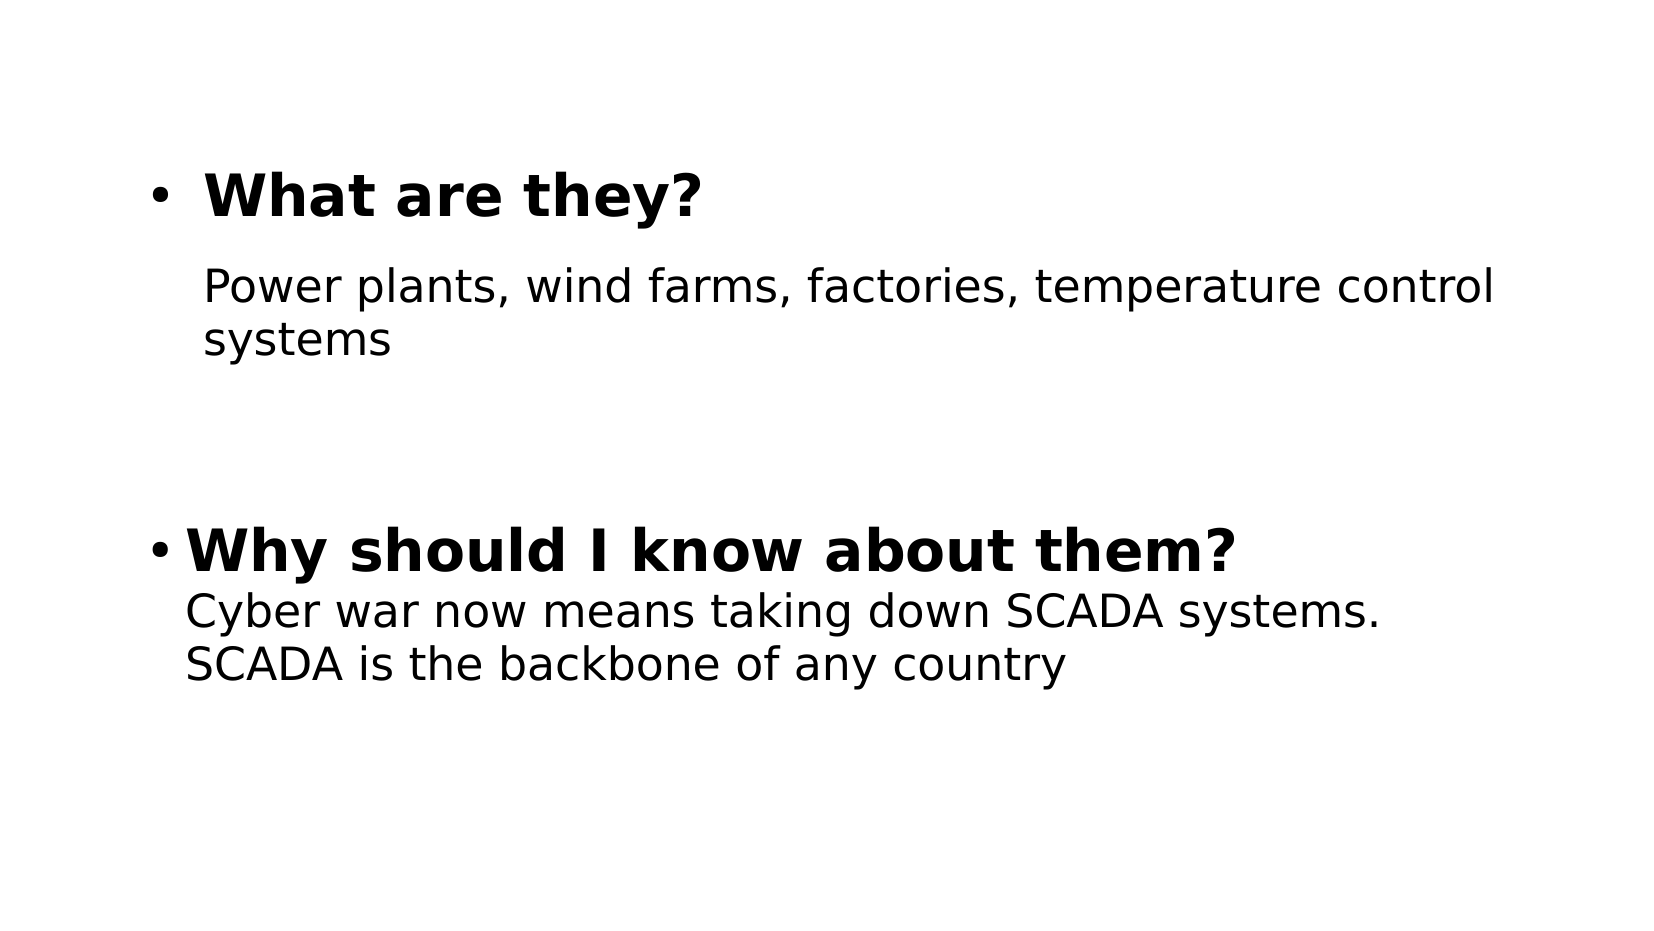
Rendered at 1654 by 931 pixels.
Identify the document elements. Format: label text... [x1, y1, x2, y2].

list What are they? Power plants, wind farms, factories, temperature control systems [132, 162, 1543, 421]
text_box Why should I know about them? Cyber war now means taking down SCADA systems. SCADA is the backbone of any country [135, 510, 1426, 753]
